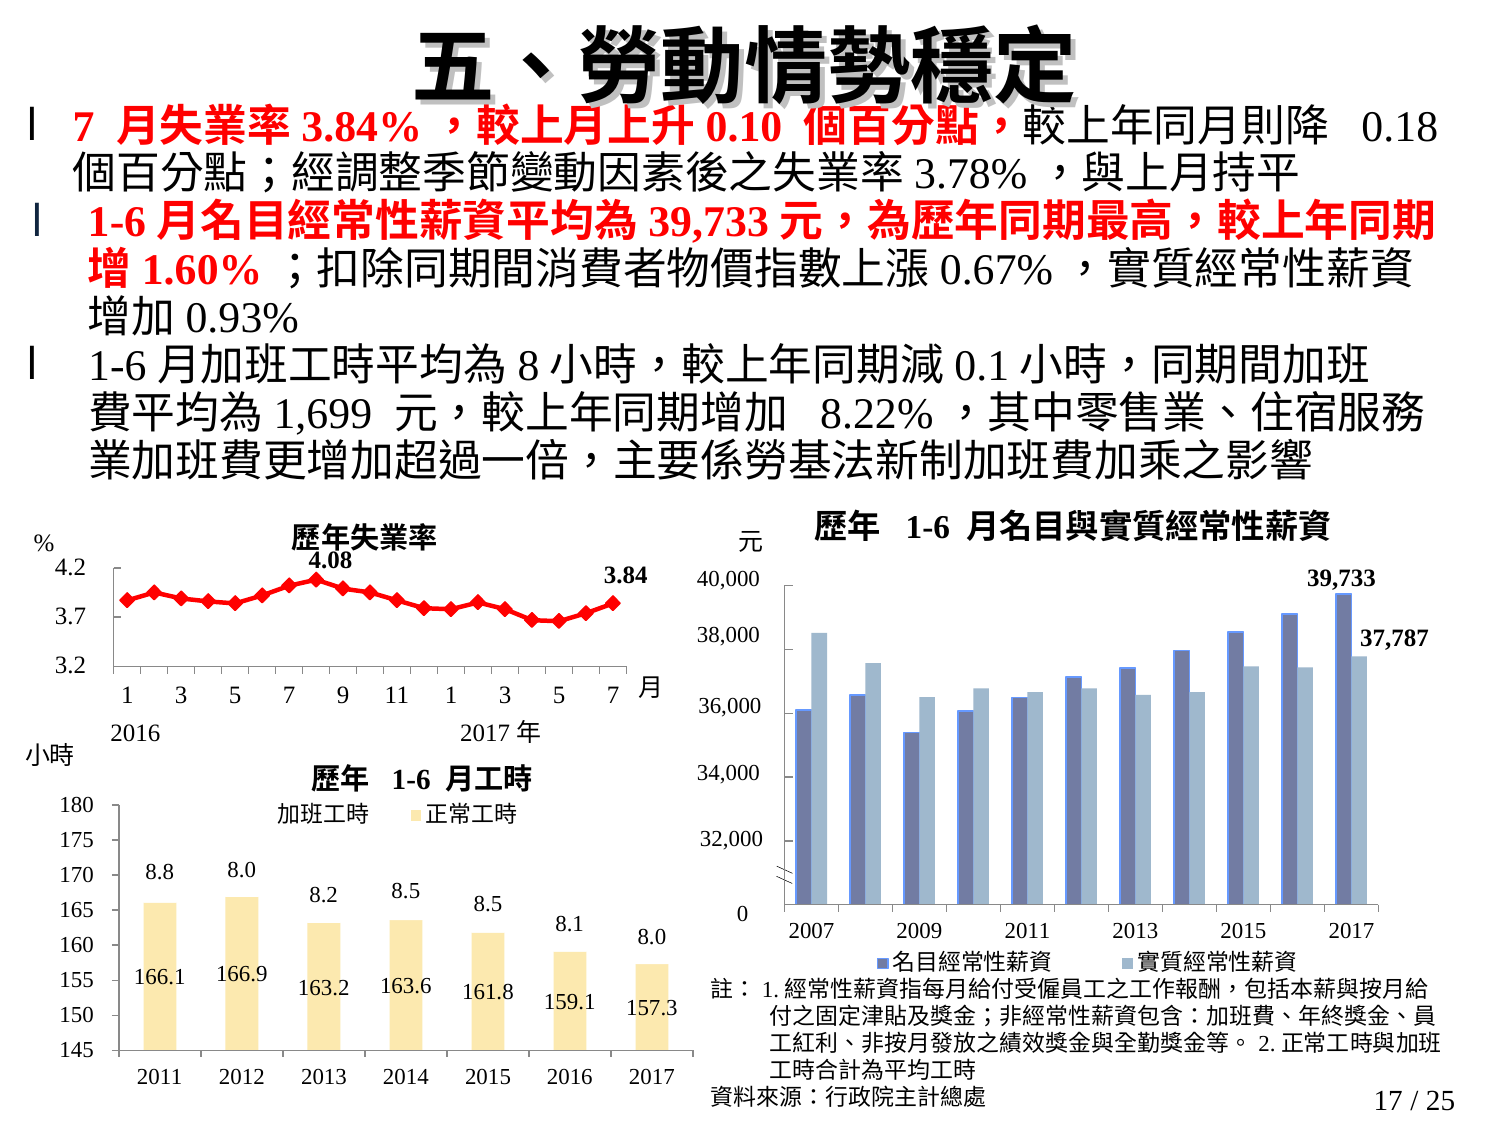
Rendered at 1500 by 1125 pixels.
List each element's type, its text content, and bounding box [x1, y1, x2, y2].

text_box % [18, 519, 97, 568]
text_box 7 月失業率3.84%，較上月上升0.10 個百分點，較上年同月則降 0.18 個百分點；經調整季節變動因素後之失業率3.78%，與上月持平 1-6月名目經常性薪資平均為39,733元，為歷年同期最高，較上年同期 增1.60%；扣除同期間消費者物價指數上漲0.67%，實質經常性薪資 增加0.93% 1-6月加班工時平均為8小時，較上年同期減0.1小時，同期間加班 費平均為1,699 元，較上年同期增加 8.22%，其中零售業、住宿服務 業加班費更增加超過一倍，主要係勞基法新制加班費加乘之影響 [11, 114, 1478, 451]
picture [746, 544, 1442, 995]
text_box 34,000 [681, 750, 746, 795]
text_box 32,000 [696, 816, 746, 861]
text_box 0 [696, 890, 746, 936]
text_box 歷年 1-6 月工時 [265, 753, 579, 788]
text_box 歷年 1-6 月名目與實質經常性薪資 [733, 497, 1413, 544]
text_box 40,000 [681, 556, 746, 601]
text_box 五、勞動情勢穩定 [0, 0, 1494, 114]
text_box 小時 [10, 731, 98, 778]
text_box 36,000 [683, 683, 746, 728]
text_box 歷年失業率 [253, 511, 477, 535]
text_box 38,000 [681, 612, 746, 658]
text_box 2016 2017年 [95, 714, 601, 755]
text_box 註：1.經常性薪資指每月給付受僱員工之工作報酬，包括本薪與按月給付之固定津貼及獎金；非經常性薪資包含：加班費、年終獎金、員工紅利、非按月發放之績效獎金與全勤獎金等。2.正常工時與加班工時合計為平均工時 資料來源：行政院主計總處 [696, 969, 1461, 1118]
picture [35, 535, 680, 714]
picture [44, 788, 696, 1123]
text_box 元 [723, 517, 797, 556]
